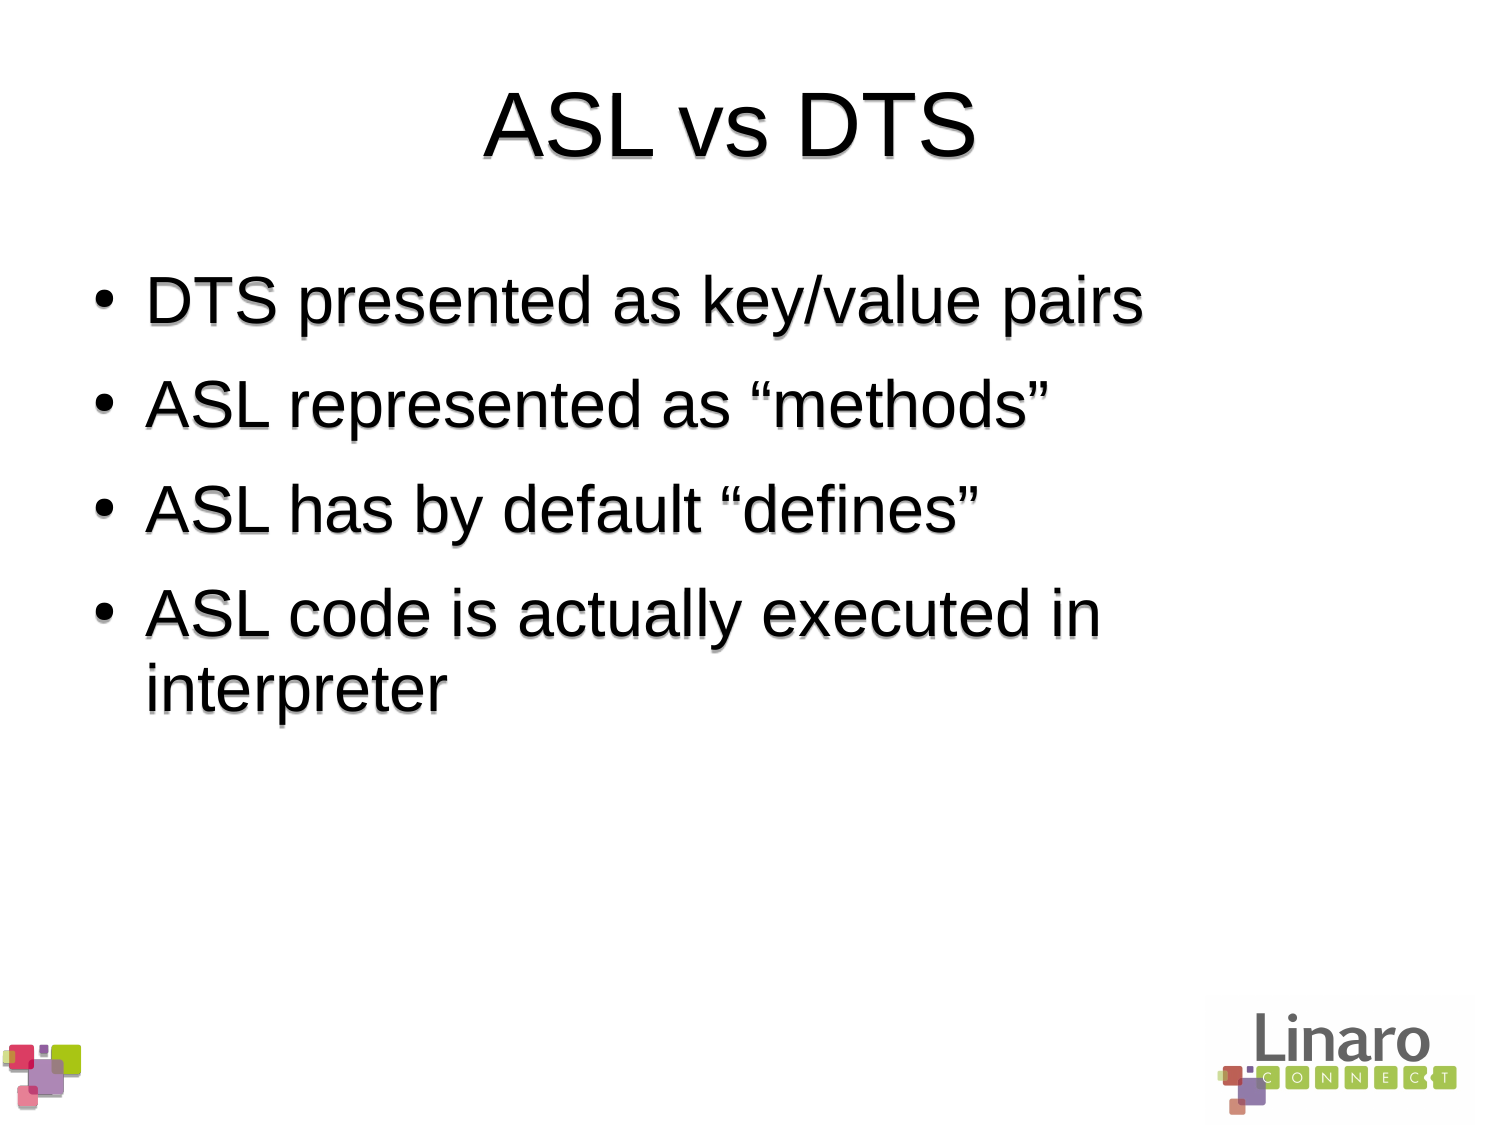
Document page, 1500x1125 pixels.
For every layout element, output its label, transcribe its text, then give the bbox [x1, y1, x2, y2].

list DTS presented as key/value pairs ASL represented as “methods” ASL has by default “defines” ASL code is actually executed in interpreter [75, 263, 1425, 916]
title ASL vs DTS [56, 27, 1407, 223]
picture [0, 1041, 84, 1125]
picture [1205, 995, 1475, 1125]
